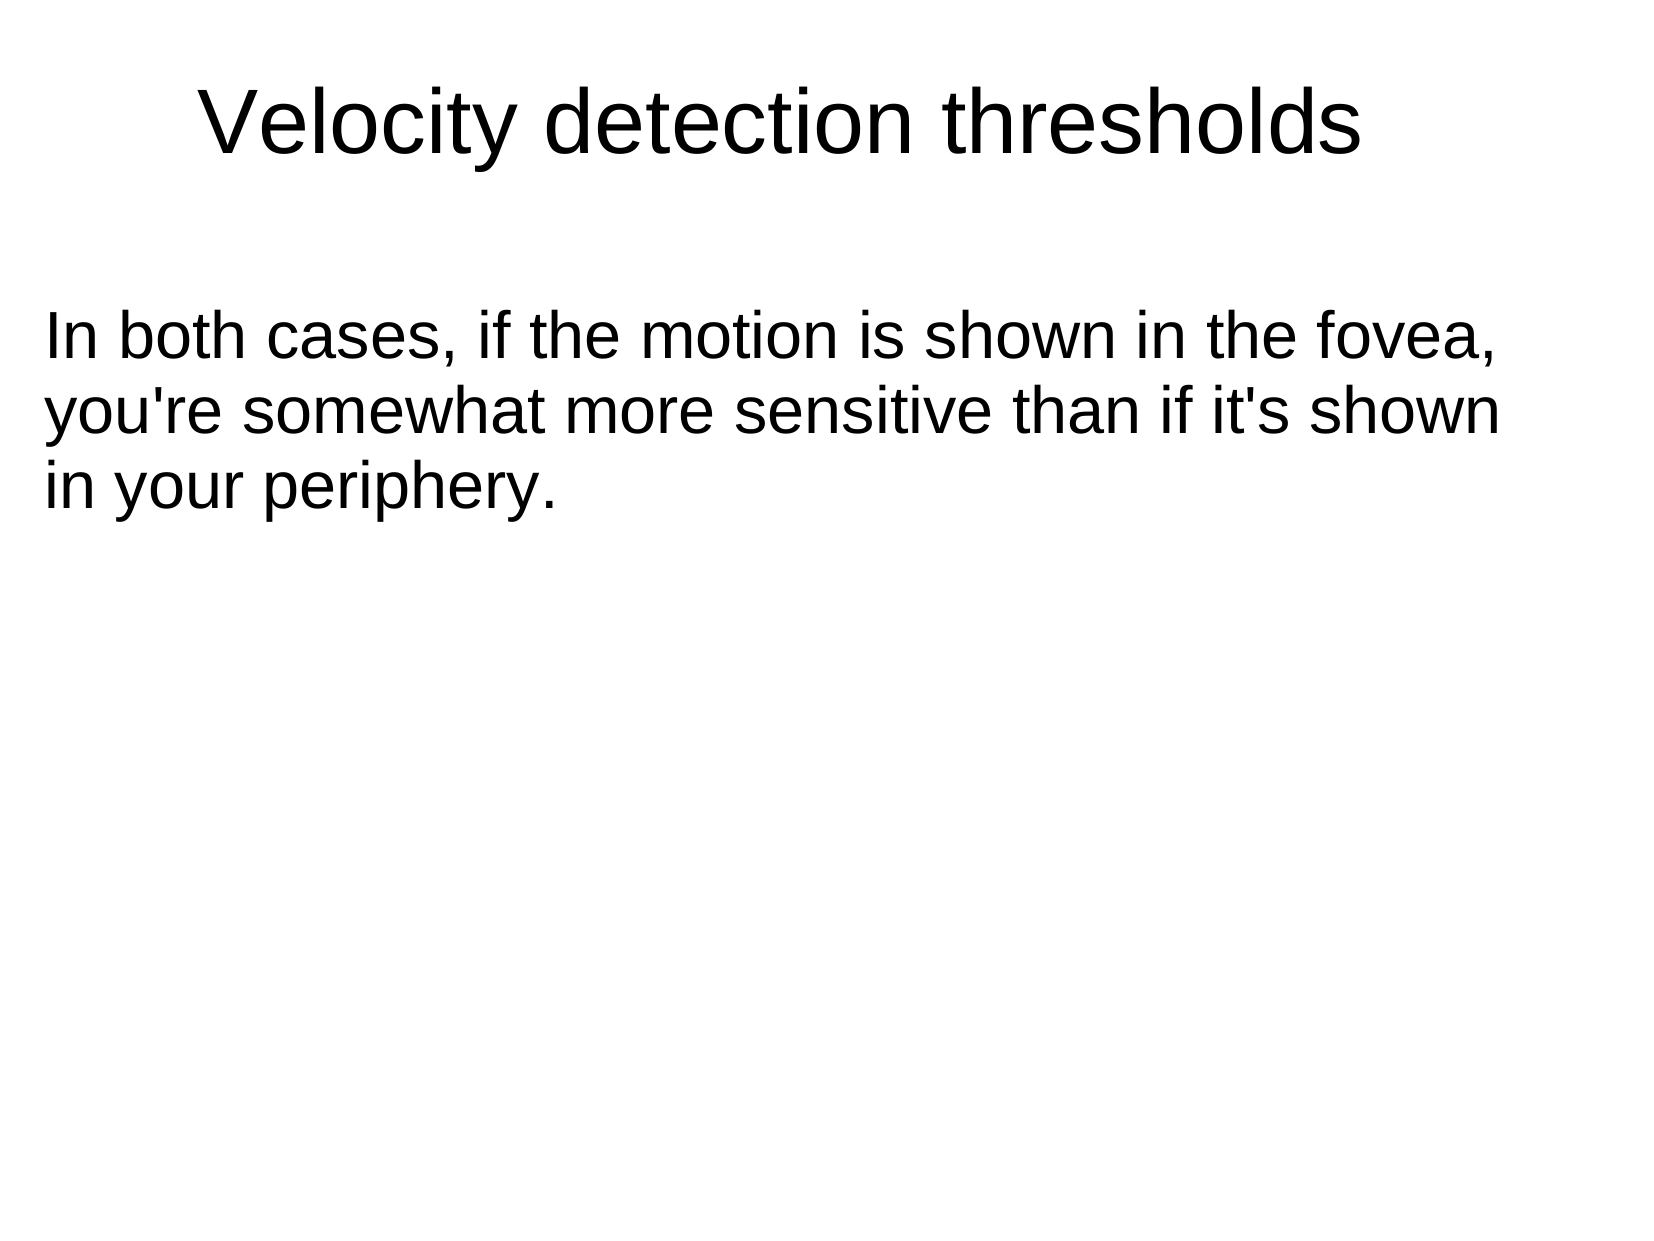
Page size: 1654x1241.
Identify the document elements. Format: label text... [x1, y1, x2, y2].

subtitle In both cases, if the motion is shown in the fovea, you're somewhat more sensitive than if it's shown in your periphery. [44, 240, 1533, 581]
title Velocity detection thresholds [37, 17, 1526, 226]
